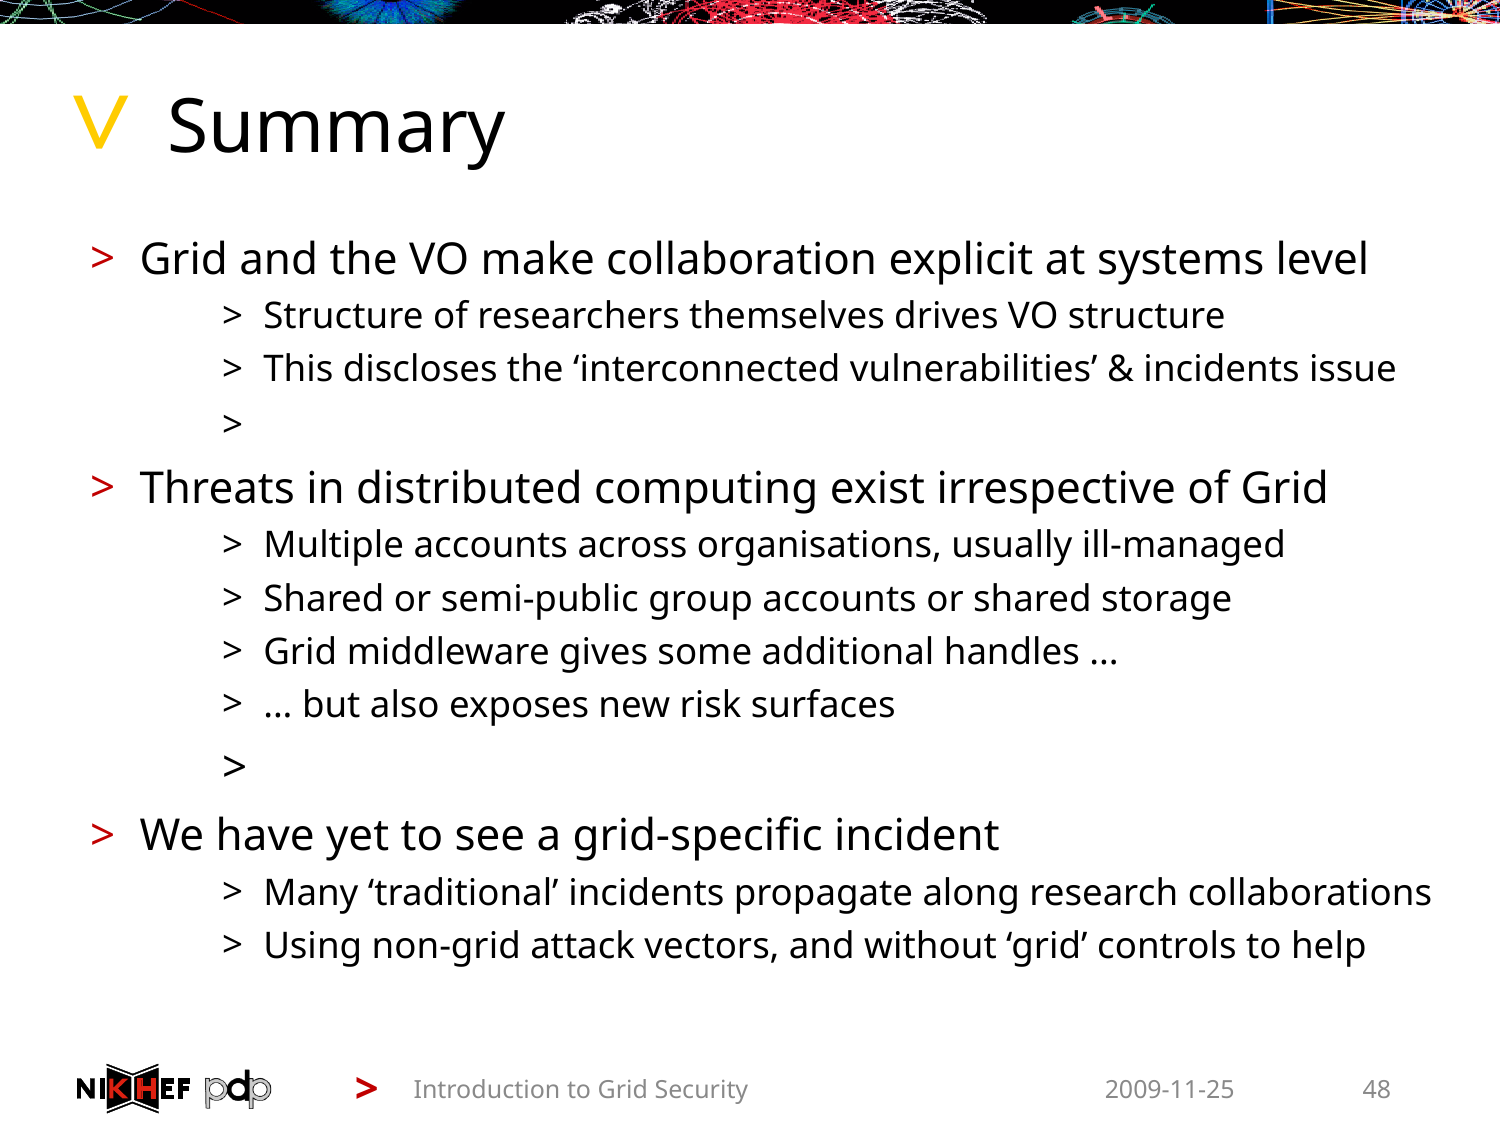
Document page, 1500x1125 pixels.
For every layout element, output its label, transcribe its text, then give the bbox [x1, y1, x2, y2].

list Grid and the VO make collaboration explicit at systems level Structure of researchers themselves drives VO structure This discloses the ‘interconnected vulnerabilities’ & incidents issue Threats in distributed computing exist irrespective of Grid Multiple accounts across organisations, usually ill-managed Shared or semi-public group accounts or shared storage Grid middleware gives some additional handles ... ... but also exposes new risk surfaces We have yet to see a grid-specific incident Many ‘traditional’ incidents propagate along research collaborations Using non-grid attack vectors, and without ‘grid’ controls to help [75, 222, 1454, 1005]
text_box 49 [1347, 1066, 1426, 1102]
text_box Introduction to Grid Security [398, 1066, 938, 1103]
text_box 2009-11-25 [1089, 1066, 1266, 1103]
title Summary [152, 56, 1426, 188]
